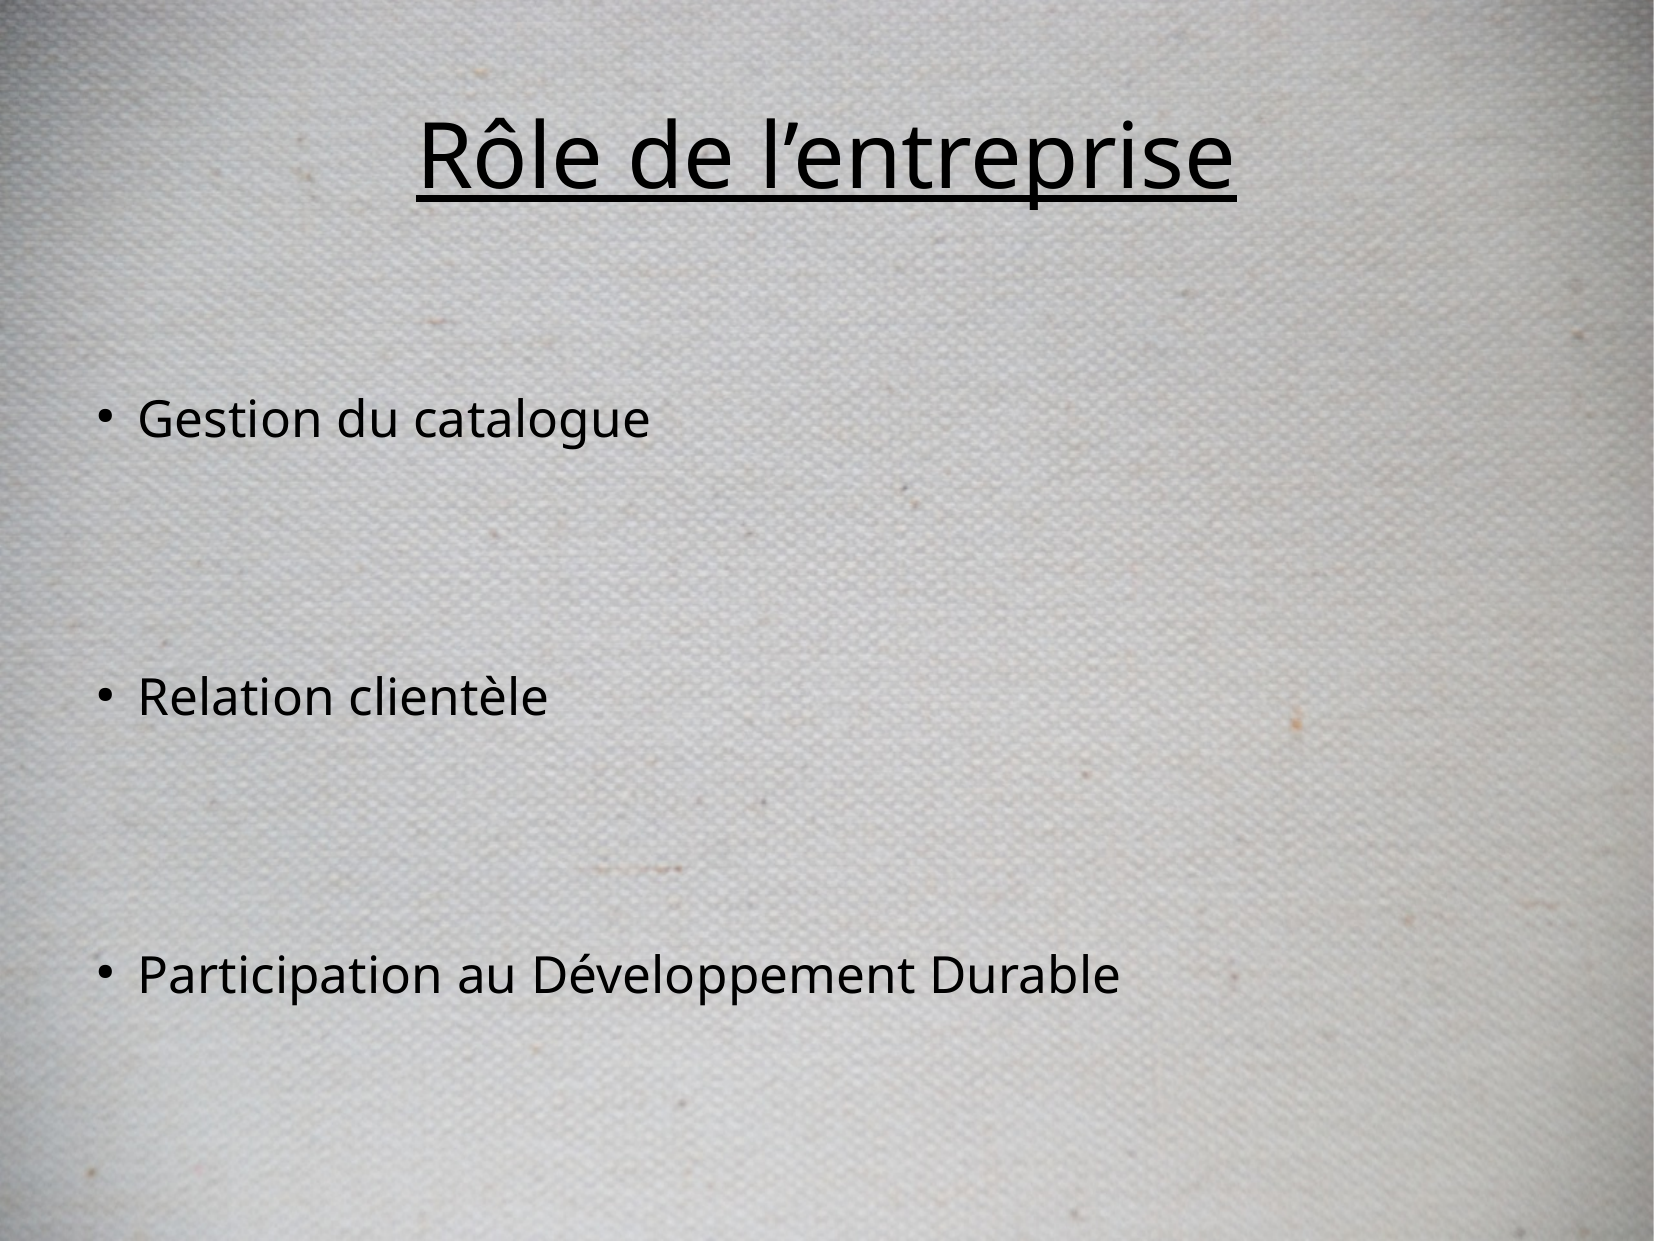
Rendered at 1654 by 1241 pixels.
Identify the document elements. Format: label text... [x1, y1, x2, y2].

list Gestion du catalogue Relation clientèle Participation au Développement Durable [82, 290, 1571, 1010]
title Rôle de l’entreprise [82, 49, 1571, 257]
picture [0, 0, 1654, 1241]
